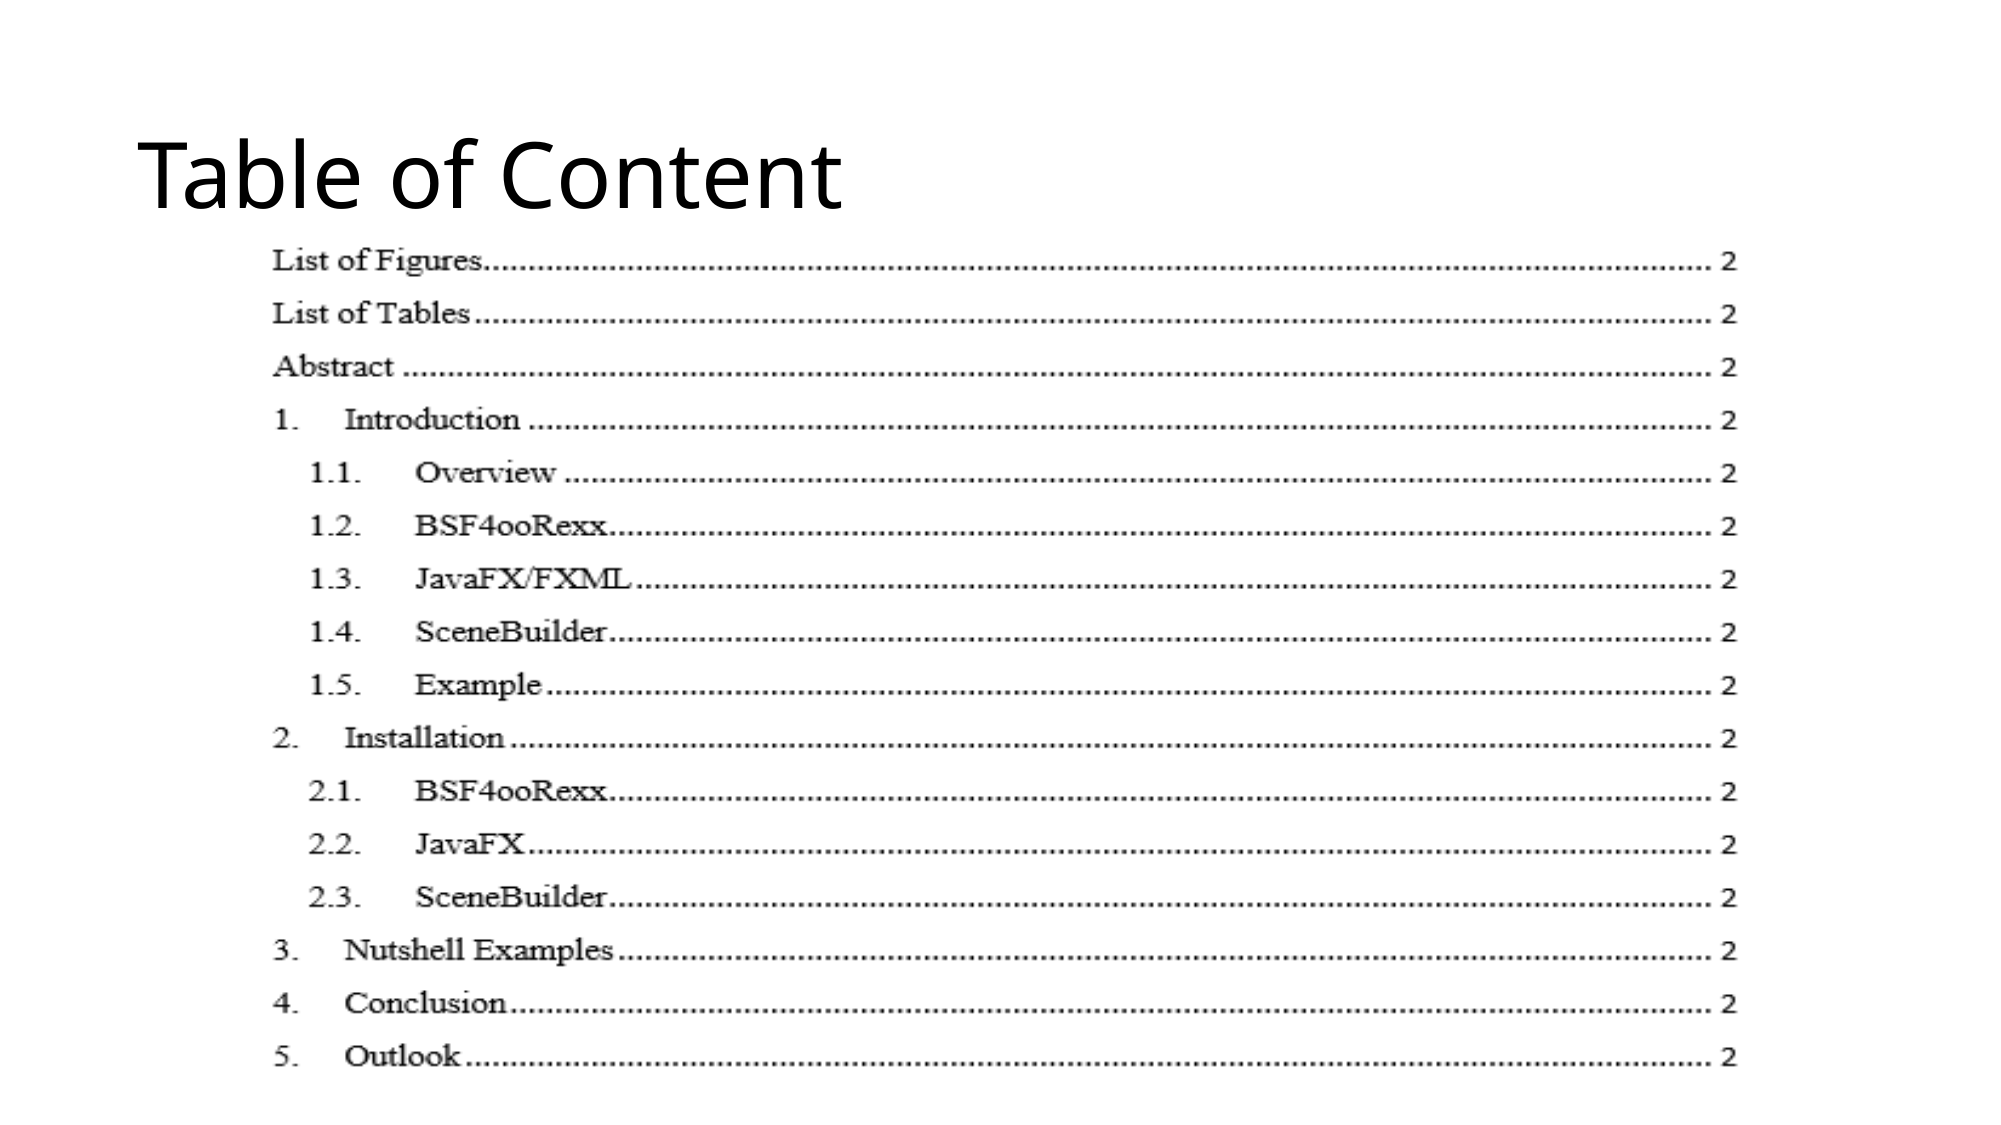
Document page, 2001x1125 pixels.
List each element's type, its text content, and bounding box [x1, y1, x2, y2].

title Table of Content [137, 118, 1863, 201]
picture [264, 236, 1760, 1089]
